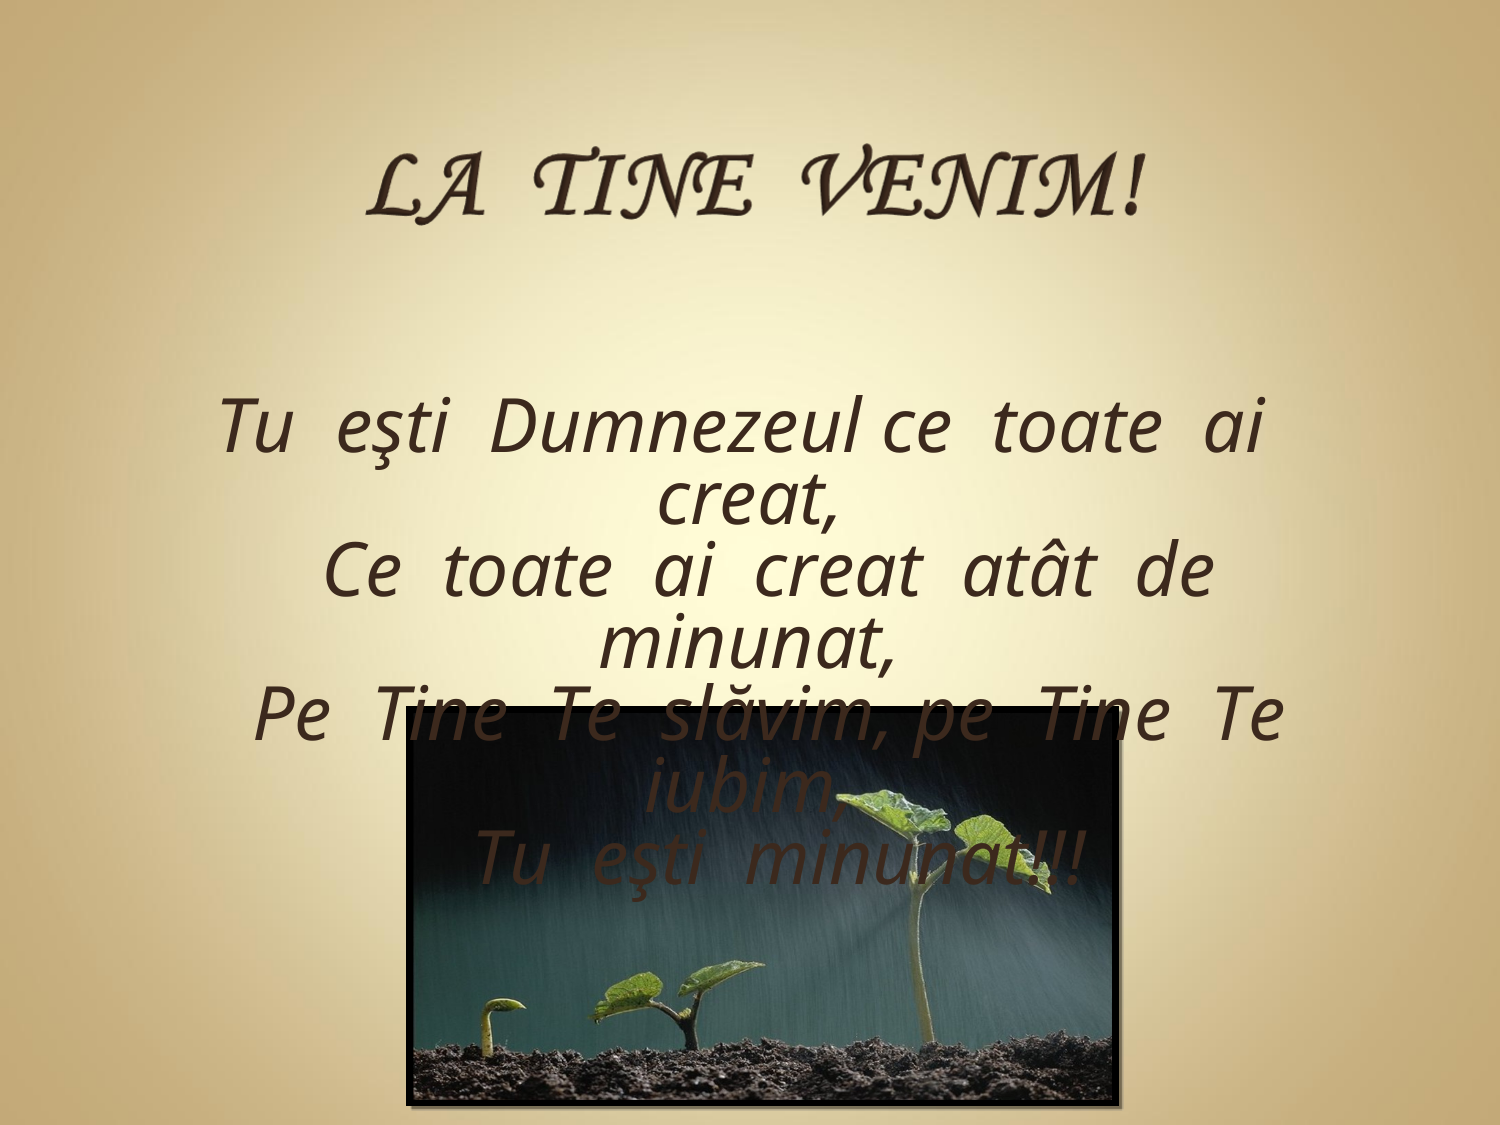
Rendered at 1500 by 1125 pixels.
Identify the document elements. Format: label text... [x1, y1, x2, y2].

text_box Tu eşti Dumnezeul ce toate ai creat, Ce toate ai creat atât de minunat, Pe Tine Te slăvim, pe Tine Te iubim, Tu eşti minunat!!! [125, 387, 1375, 691]
picture [0, 0, 1500, 1125]
text_box [113, 99, 1389, 254]
